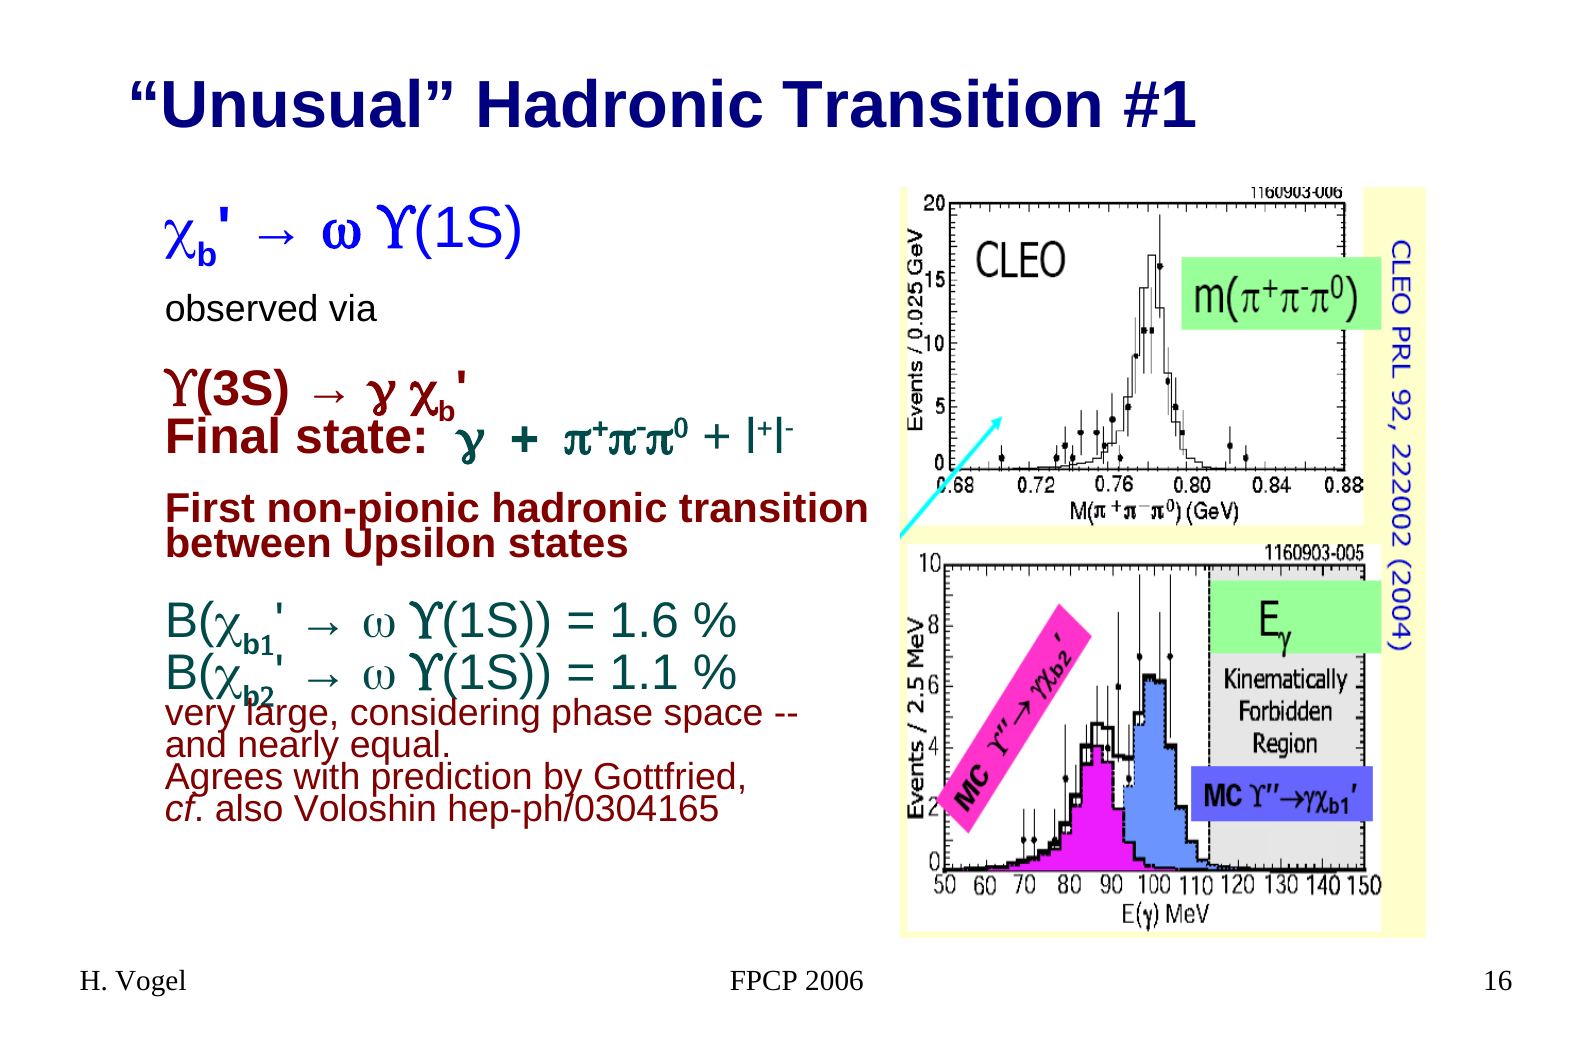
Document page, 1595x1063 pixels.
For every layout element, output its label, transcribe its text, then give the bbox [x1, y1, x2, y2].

text_box b' →  (1S) observed via (3S) →  b' Final state:  + ll- First non-pionic hadronic transition between Upsilon states B(b' →  (1S)) = 1.6 % B(b' →  (1S)) = 1.1 % very large, considering phase space -- and nearly equal. Agrees with prediction by Gottfried, cf. also Voloshin hep-ph/0304165 [149, 187, 886, 835]
picture [900, 187, 1426, 938]
text_box “Unusual” Hadronic Transition #1 [112, 74, 1214, 147]
